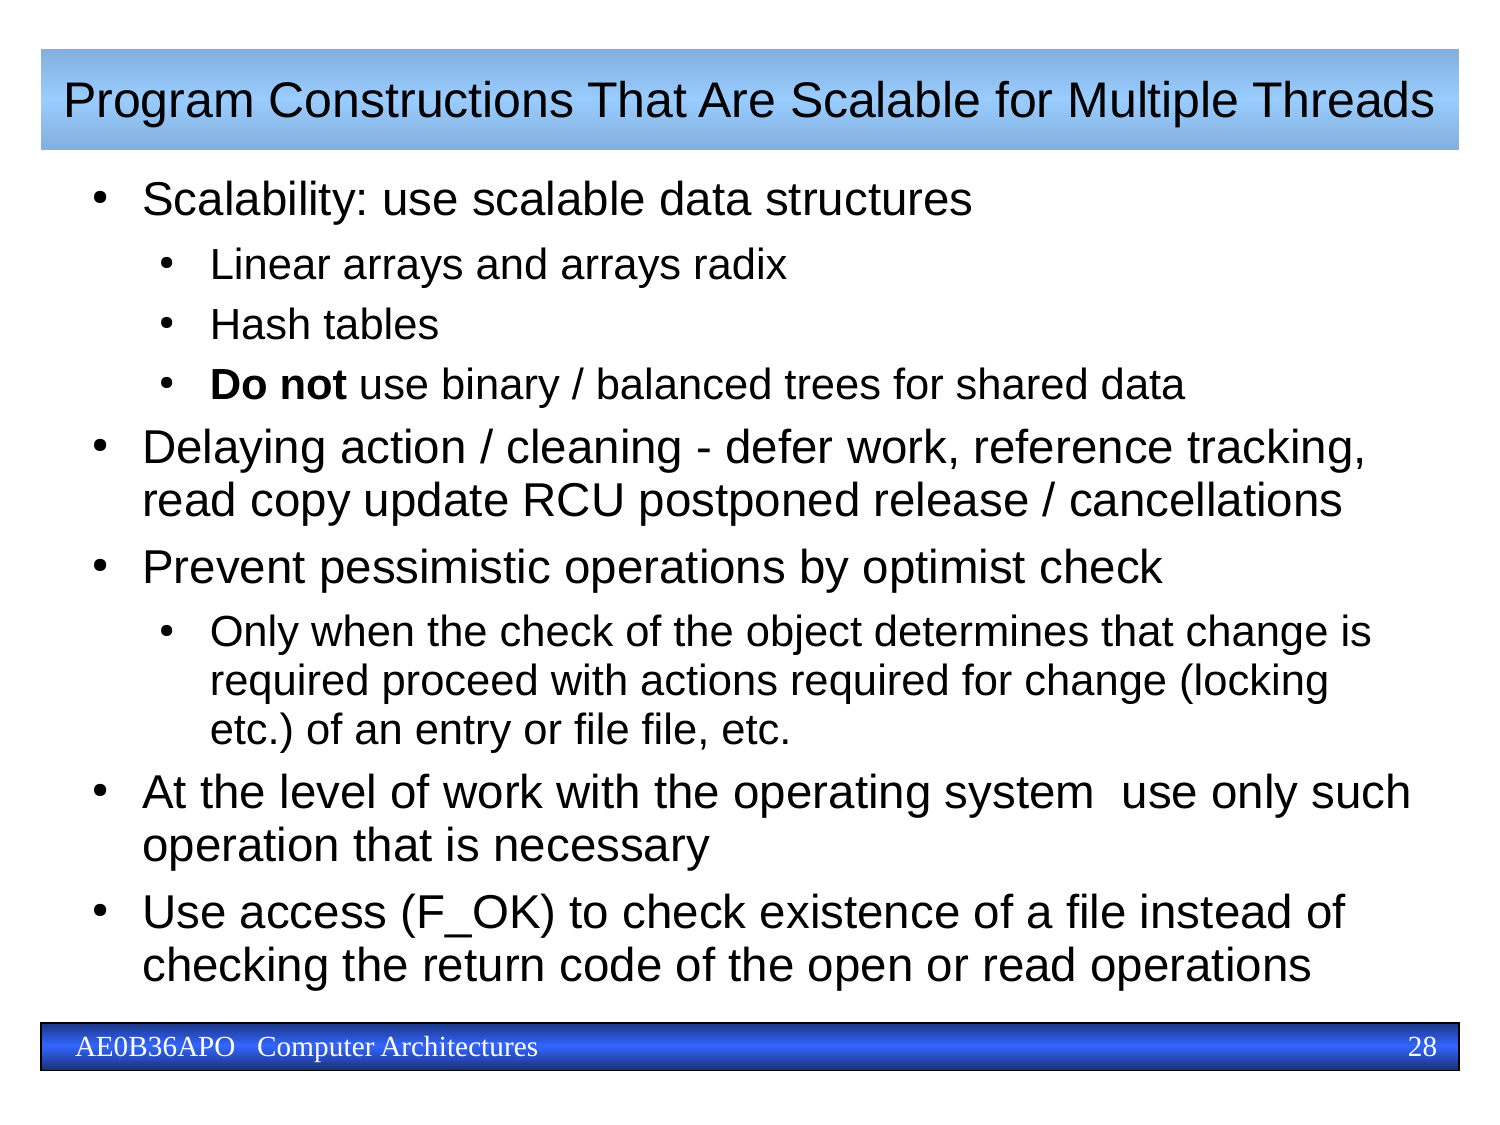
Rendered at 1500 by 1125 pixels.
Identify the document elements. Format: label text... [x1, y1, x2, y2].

list Scalability: use scalable data structures Linear arrays and arrays radix Hash tables Do not use binary / balanced trees for shared data Delaying action / cleaning - defer work, reference tracking, read copy update RCU postponed release / cancellations Prevent pessimistic operations by optimist check Only when the check of the object determines that change is required proceed with actions required for change (locking etc.) of an entry or file file, etc. At the level of work with the operating system use only such operation that is necessary Use access (F_OK) to check existence of a file instead of checking the return code of the open or read operations [75, 172, 1426, 1000]
title Program Constructions That Are Scalable for Multiple Threads [41, 49, 1459, 150]
